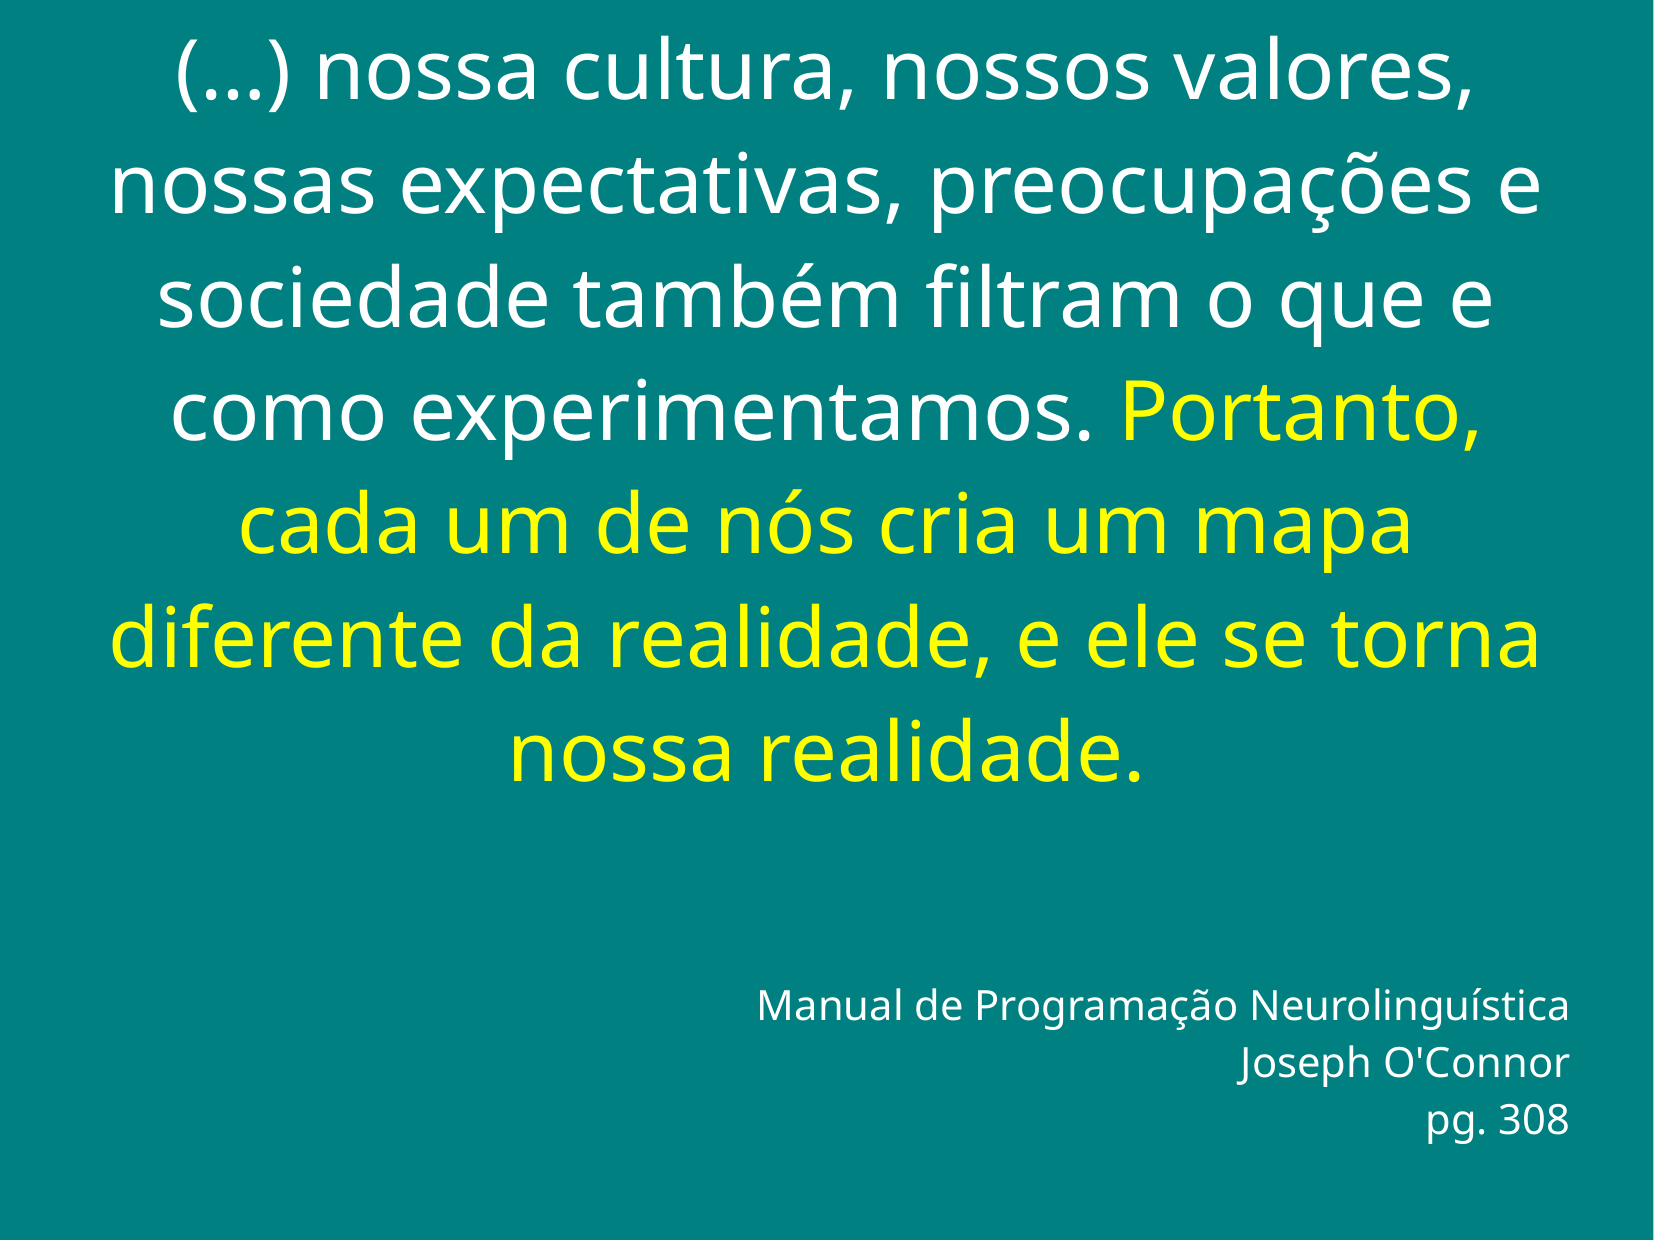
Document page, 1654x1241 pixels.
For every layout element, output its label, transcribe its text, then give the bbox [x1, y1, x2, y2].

subtitle (…) nossa cultura, nossos valores, nossas expectativas, preocupações e sociedade também filtram o que e como experimentamos. Portanto, cada um de nós cria um mapa diferente da realidade, e ele se torna nossa realidade. Manual de Programação Neurolinguística Joseph O'Connor pg. 308 [82, 49, 1571, 1109]
